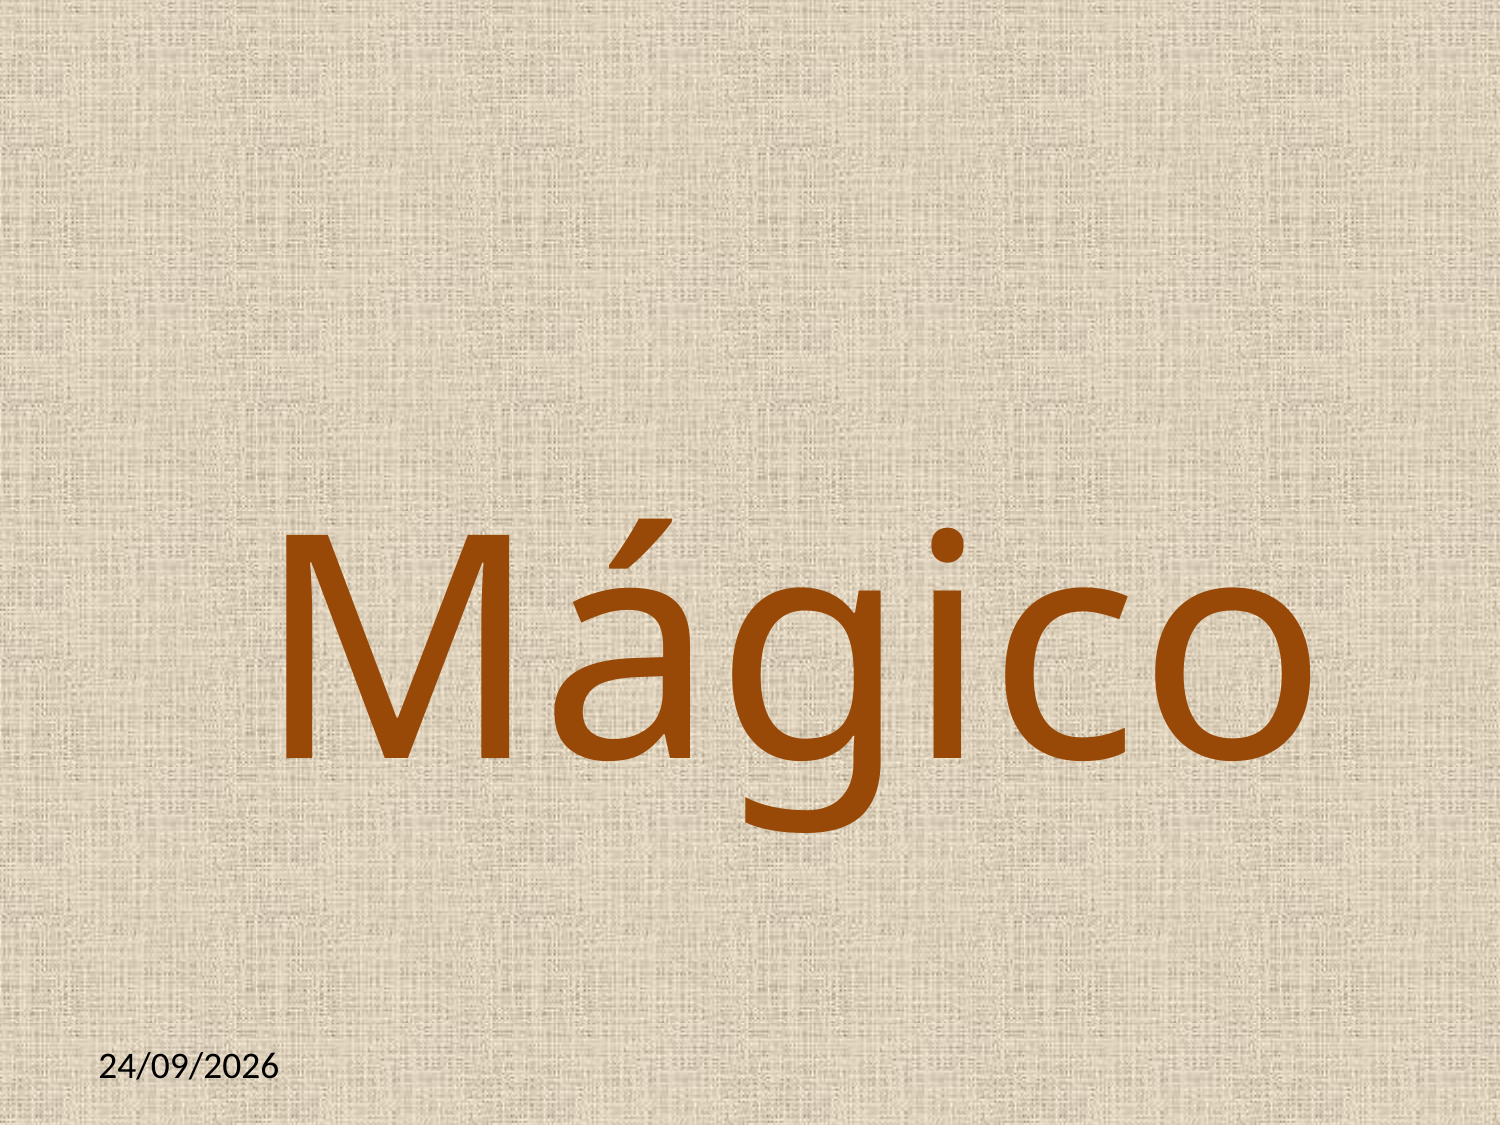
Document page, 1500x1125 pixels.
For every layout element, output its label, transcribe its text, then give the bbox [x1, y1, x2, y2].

text_box Mágico [242, 416, 1435, 811]
picture [0, 0, 1500, 1125]
text_box Mágico [761, 611, 854, 739]
